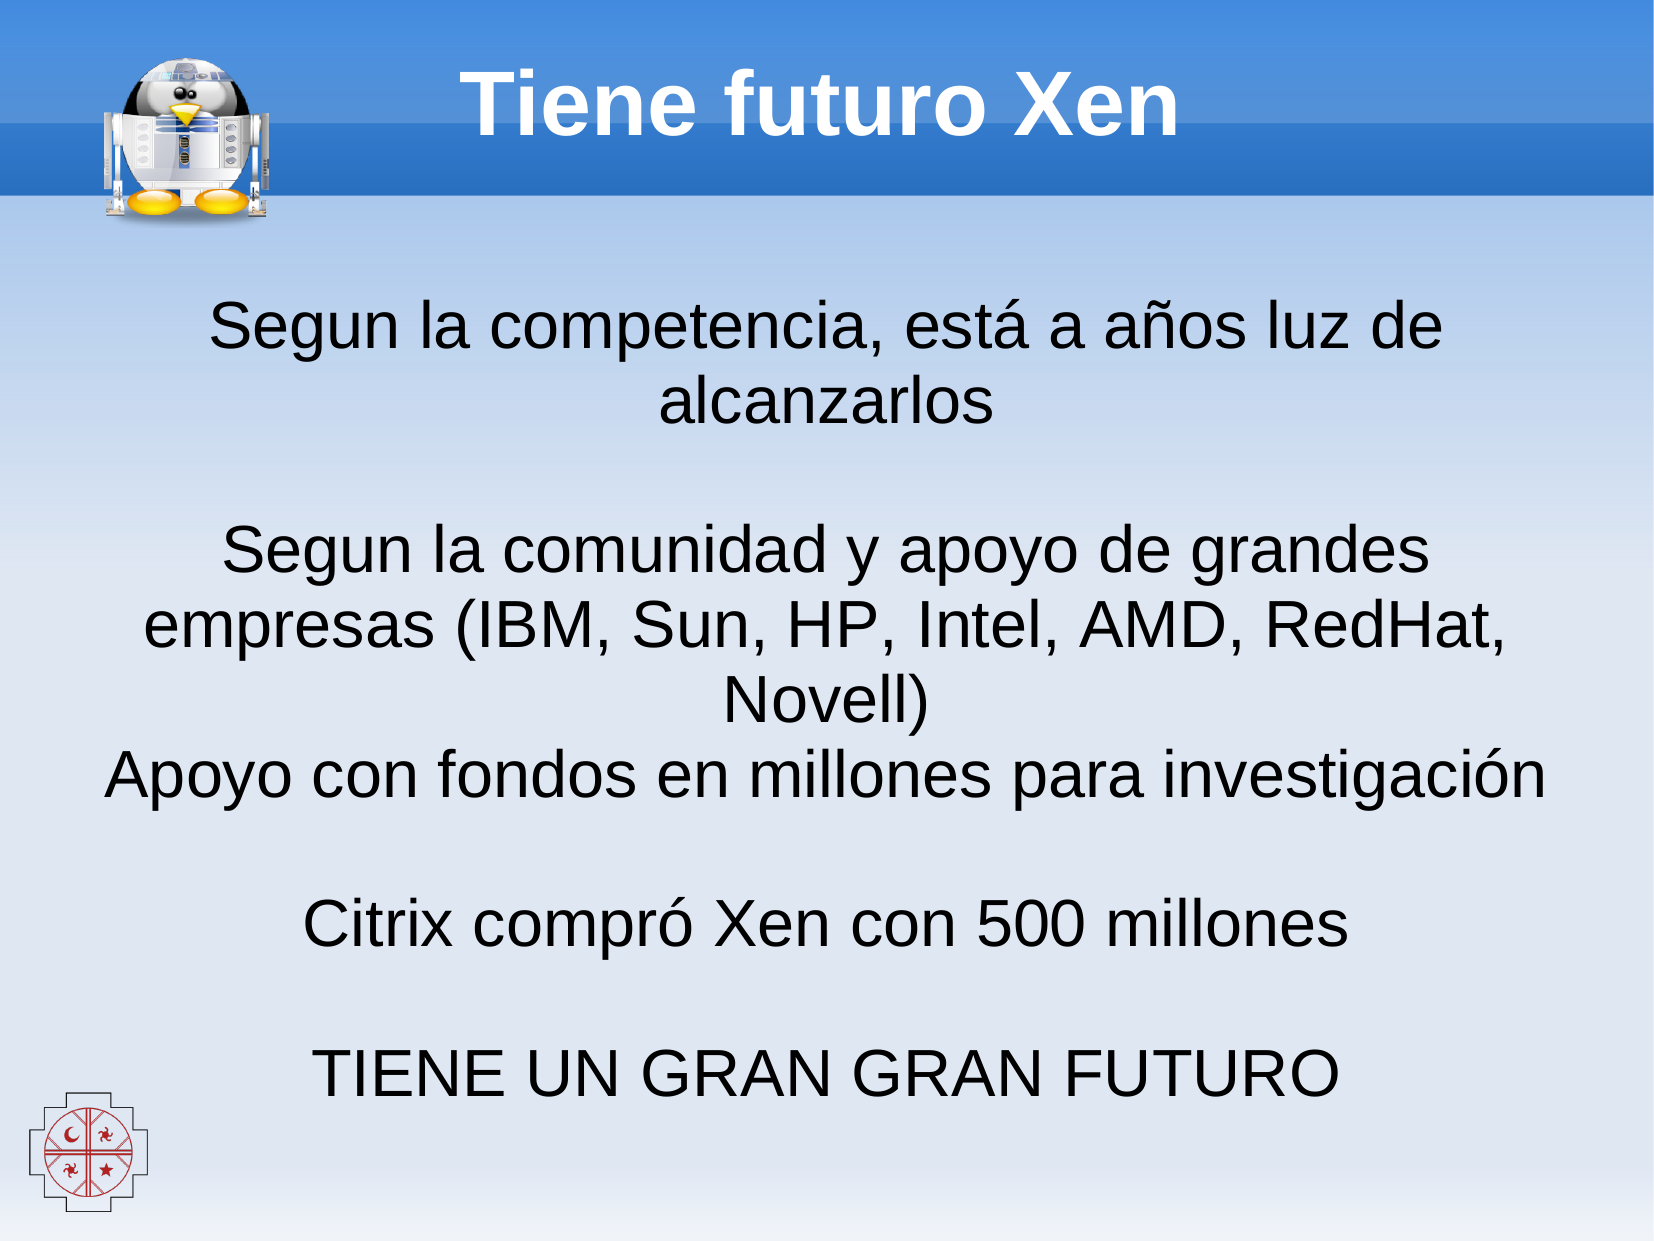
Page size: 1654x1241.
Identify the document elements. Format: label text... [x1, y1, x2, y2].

subtitle Segun la competencia, está a años luz de alcanzarlos Segun la comunidad y apoyo de grandes empresas (IBM, Sun, HP, Intel, AMD, RedHat, Novell) Apoyo con fondos en millones para investigación Citrix compró Xen con 500 millones TIENE UN GRAN GRAN FUTURO [82, 288, 1571, 1111]
picture [0, 0, 1654, 1241]
title Tiene futuro Xen [76, 7, 1565, 200]
